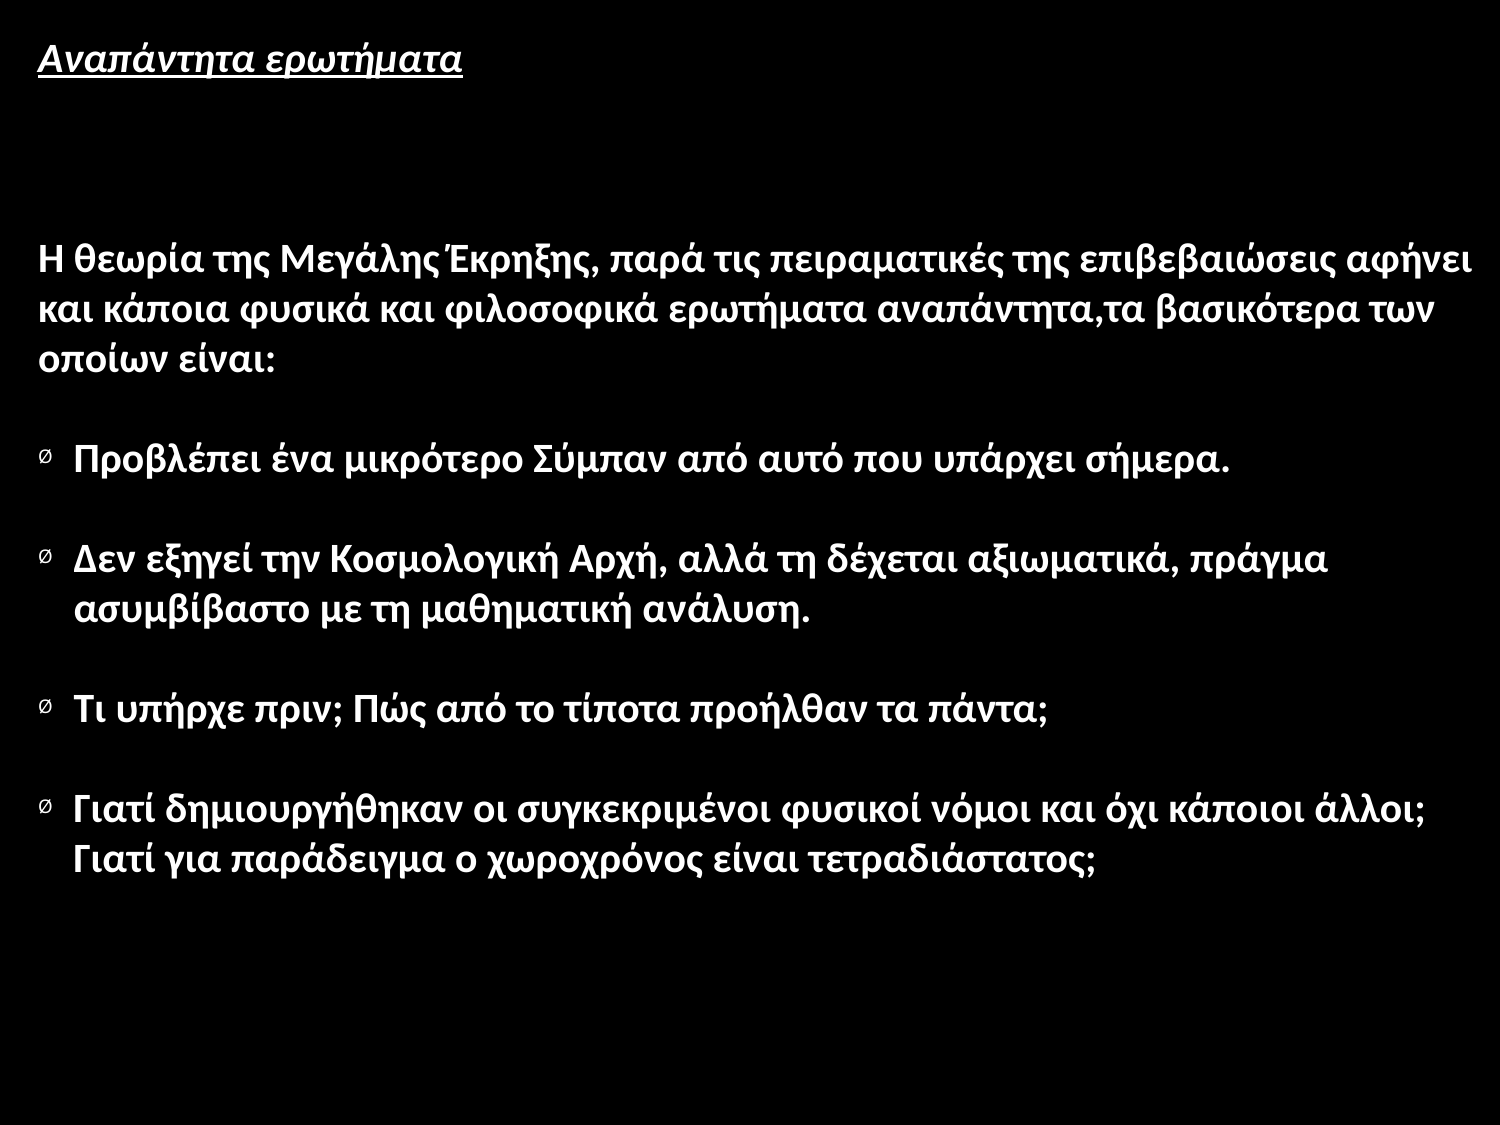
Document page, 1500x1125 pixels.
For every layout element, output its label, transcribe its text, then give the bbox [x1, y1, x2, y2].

text_box Αναπάντητα ερωτήματα Η θεωρία της Μεγάλης Έκρηξης, παρά τις πειραματικές της επιβεβαιώσεις αφήνει και κάποια φυσικά και φιλοσοφικά ερωτήματα αναπάντητα,τα βασικότερα των οποίων είναι: Προβλέπει ένα μικρότερο Σύμπαν από αυτό που υπάρχει σήμερα. Δεν εξηγεί την Κοσμολογική Αρχή, αλλά τη δέχεται αξιωματικά, πράγμα ασυμβίβαστο με τη μαθηματική ανάλυση. Τι υπήρχε πριν; Πώς από το τίποτα προήλθαν τα πάντα; Γιατί δημιουργήθηκαν οι συγκεκριμένοι φυσικοί νόμοι και όχι κάποιοι άλλοι; Γιατί για παράδειγμα ο χωροχρόνος είναι τετραδιάστατος; [23, 23, 1500, 889]
